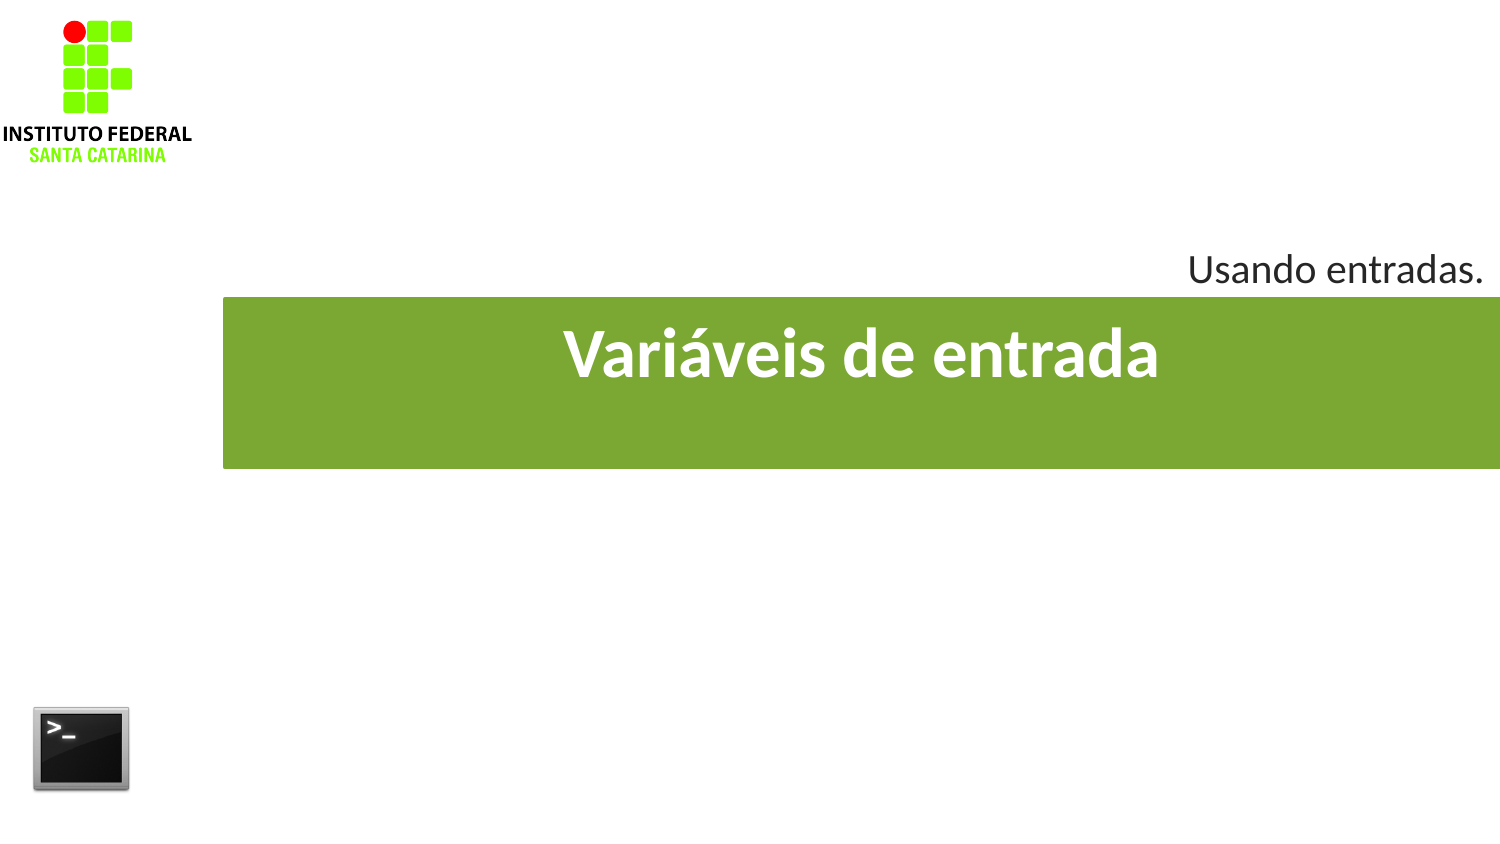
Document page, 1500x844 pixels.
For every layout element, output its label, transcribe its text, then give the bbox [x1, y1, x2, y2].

picture [29, 696, 133, 800]
list Usando entradas. [225, 221, 1500, 300]
picture [0, 0, 213, 184]
title Variáveis de entrada [224, 299, 1500, 467]
